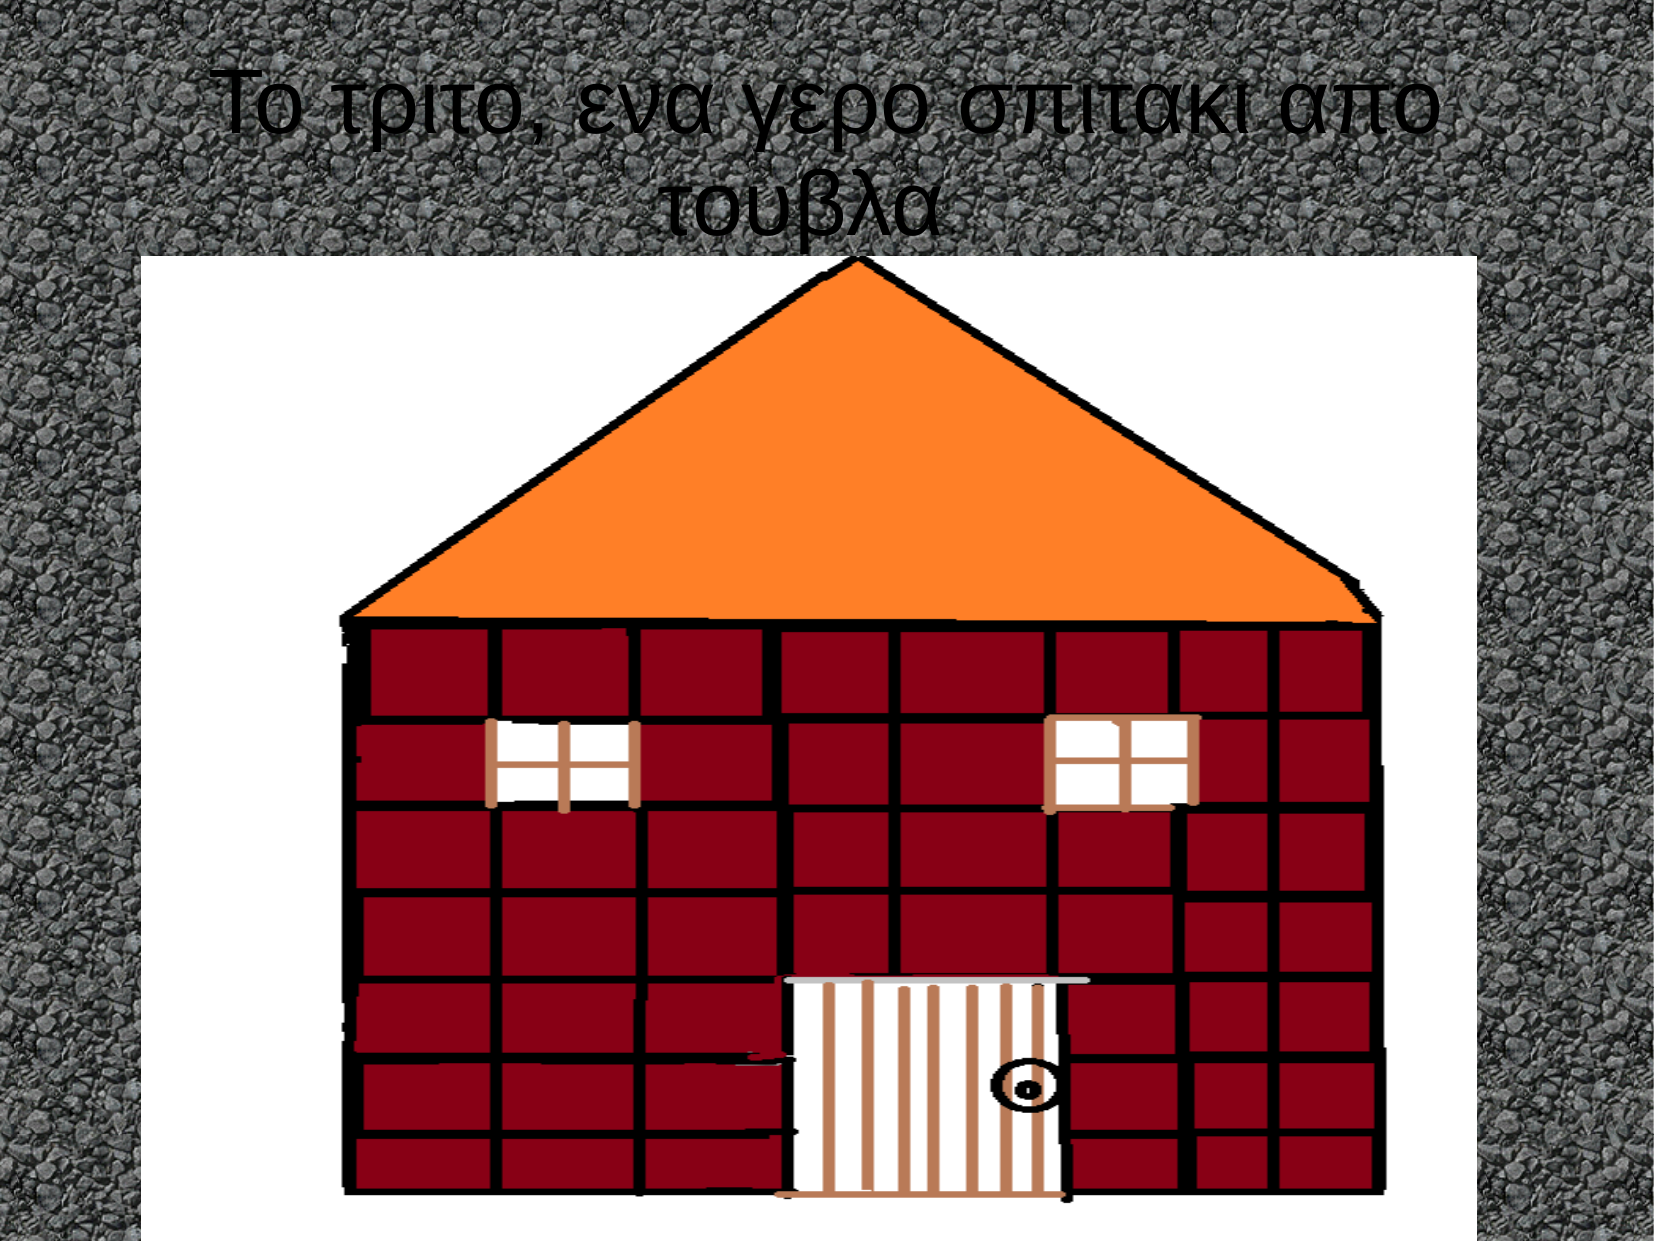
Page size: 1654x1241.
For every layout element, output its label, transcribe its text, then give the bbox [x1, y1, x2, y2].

picture [0, 0, 1654, 1241]
title Το τριτο, ενα γερο σπιτακι απο τουβλα [82, 49, 1571, 257]
